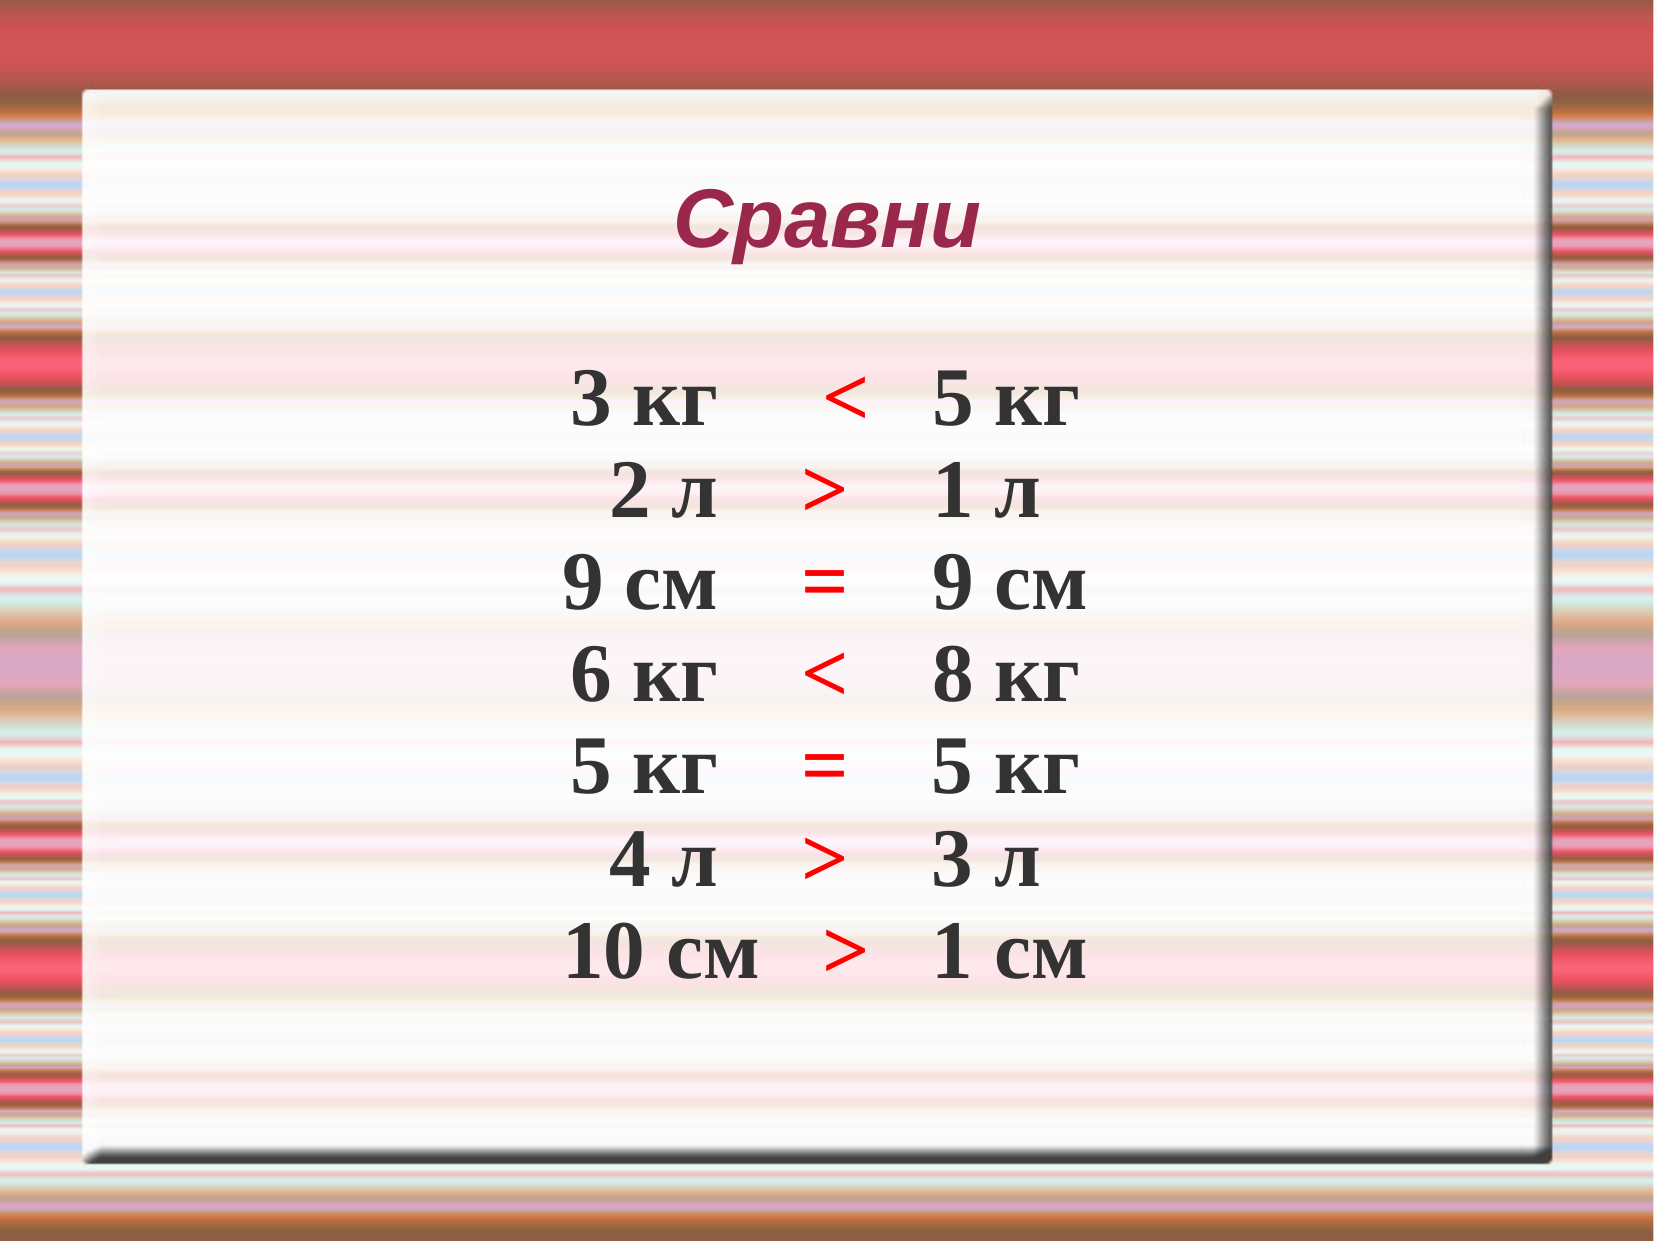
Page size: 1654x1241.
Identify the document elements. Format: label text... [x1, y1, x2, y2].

title Сравни [121, 114, 1534, 322]
list 3 кг < 5 кг 2 л > 1 л 9 см = 9 см 6 кг < 8 кг 5 кг = 5 кг 4 л > 3 л 10 см > 1 см [134, 350, 1516, 1132]
picture [0, 0, 1654, 1241]
